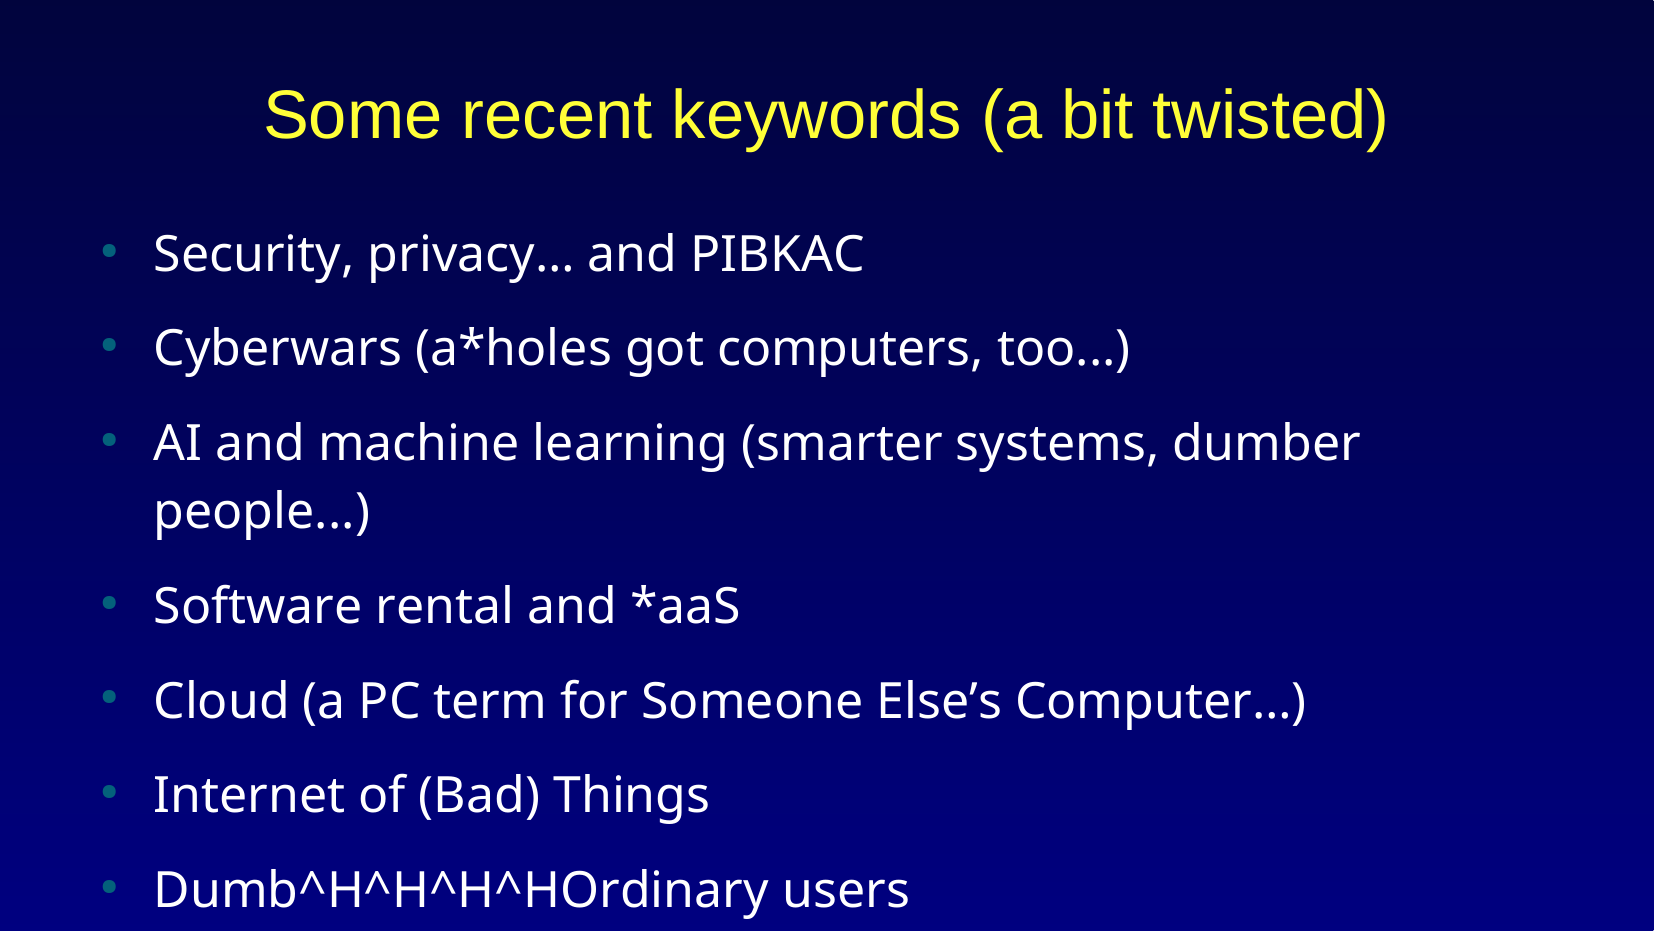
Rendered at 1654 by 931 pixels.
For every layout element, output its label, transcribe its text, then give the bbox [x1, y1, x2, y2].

title Some recent keywords (a bit twisted) [82, 37, 1571, 193]
list Security, privacy… and PIBKAC Cyberwars (a*holes got computers, too...) AI and machine learning (smarter systems, dumber people...) Software rental and *aaS Cloud (a PC term for Someone Else’s Computer…) Internet of (Bad) Things Dumb^H^H^H^HOrdinary users ... [82, 217, 1571, 931]
